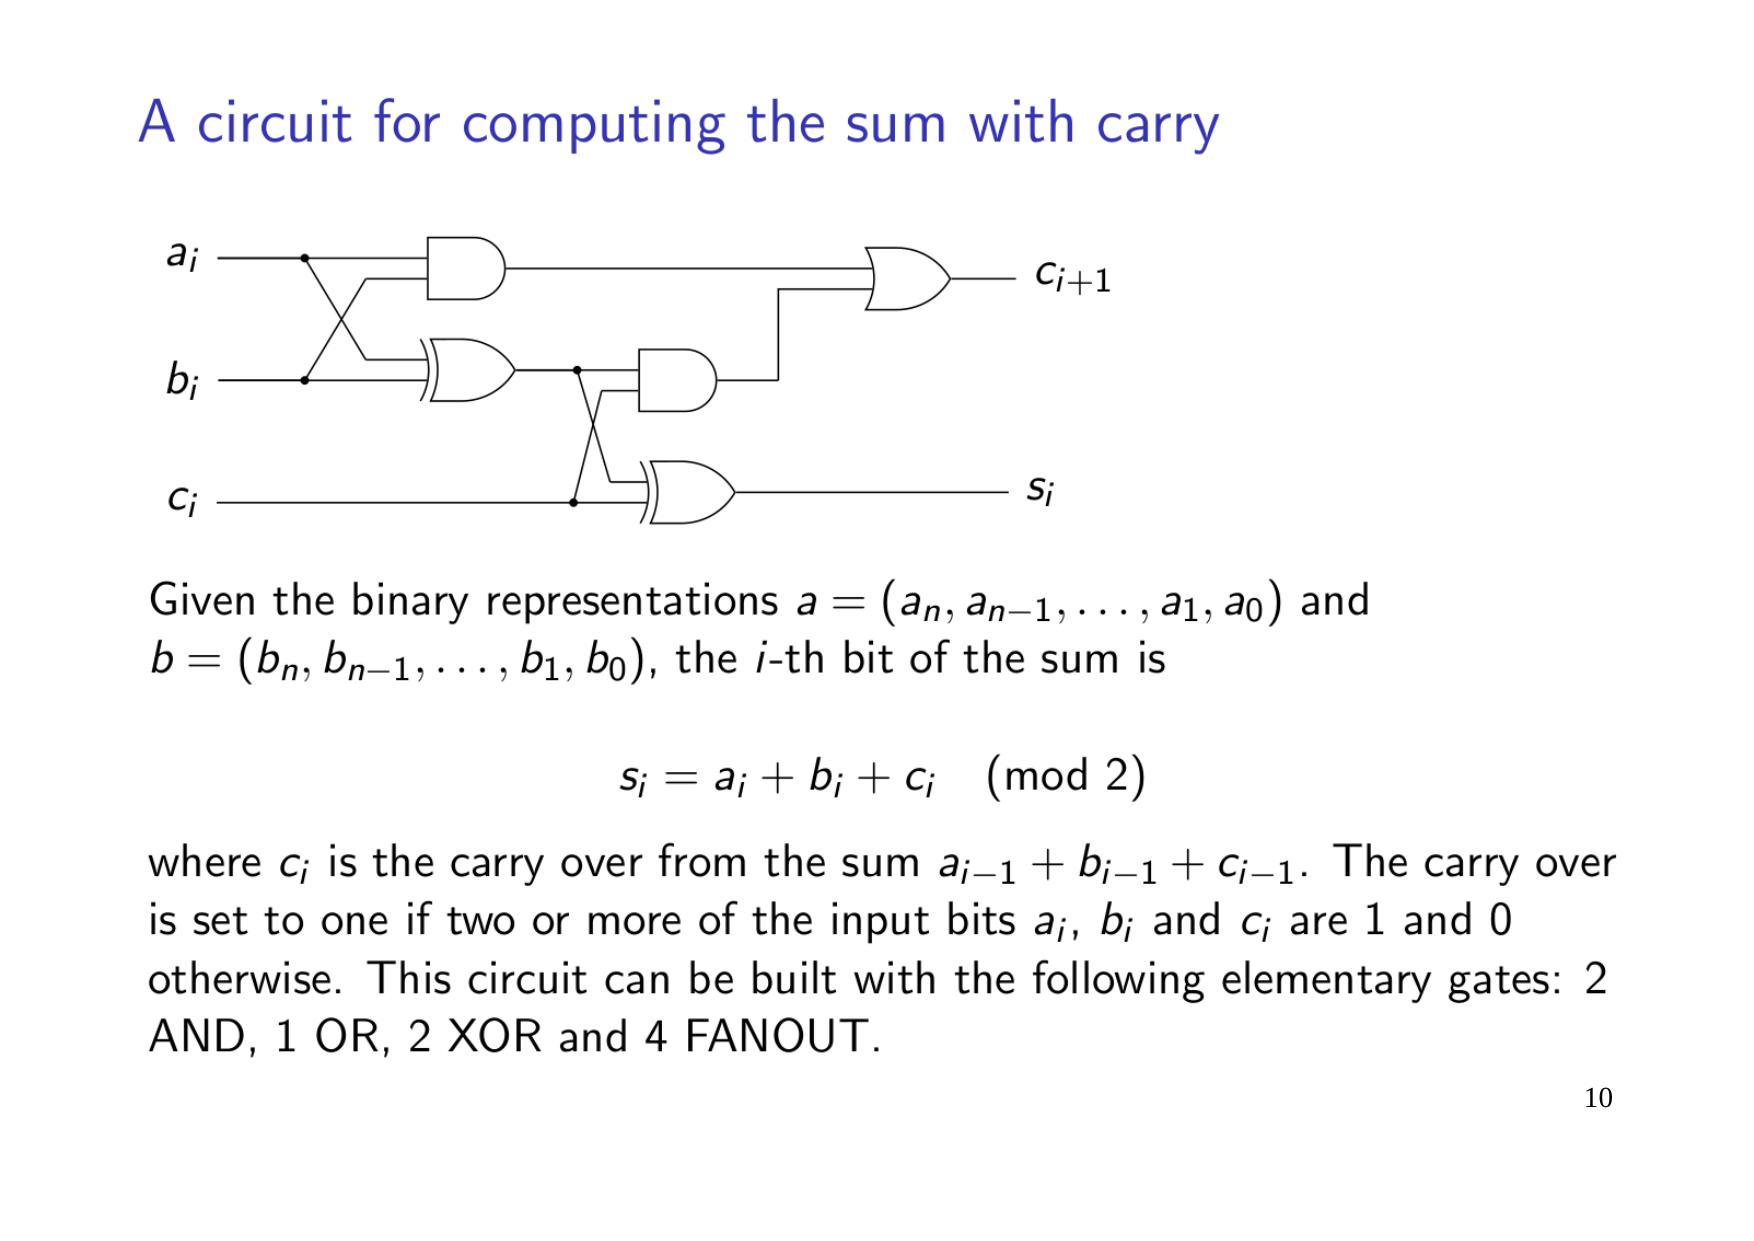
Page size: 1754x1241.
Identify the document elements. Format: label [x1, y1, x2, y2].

picture [104, 65, 1650, 1082]
